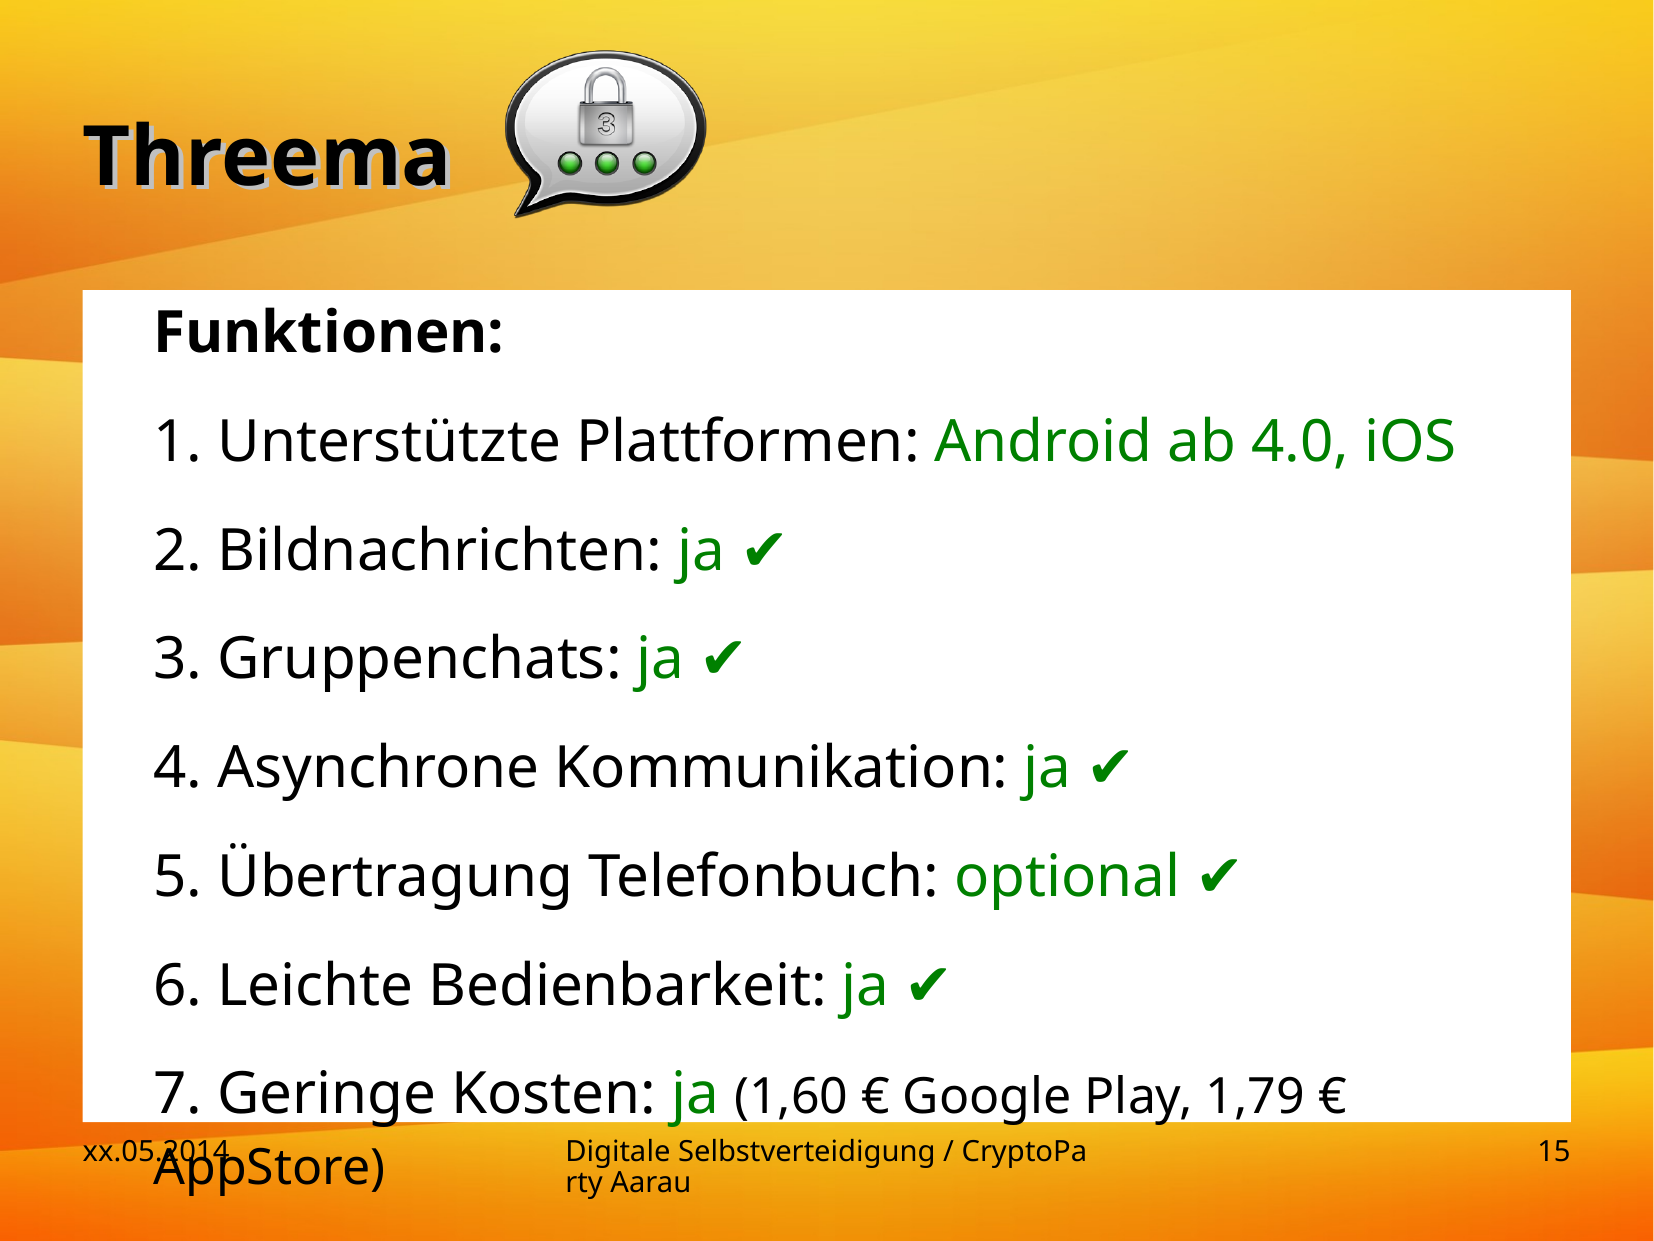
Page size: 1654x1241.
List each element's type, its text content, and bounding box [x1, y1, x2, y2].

title Threema [82, 49, 1571, 257]
picture [0, 0, 1654, 1241]
list Funktionen: 1. Unterstützte Plattformen: Android ab 4.0, iOS 2. Bildnachrichten: ja ✔ 3. Gruppenchats: ja ✔ 4. Asynchrone Kommunikation: ja ✔ 5. Übertragung Telefonbuch: optional ✔ 6. Leichte Bedienbarkeit: ja ✔ 7. Geringe Kosten: ja (1,60 € Google Play, 1,79 € AppStore) [82, 290, 1571, 1123]
